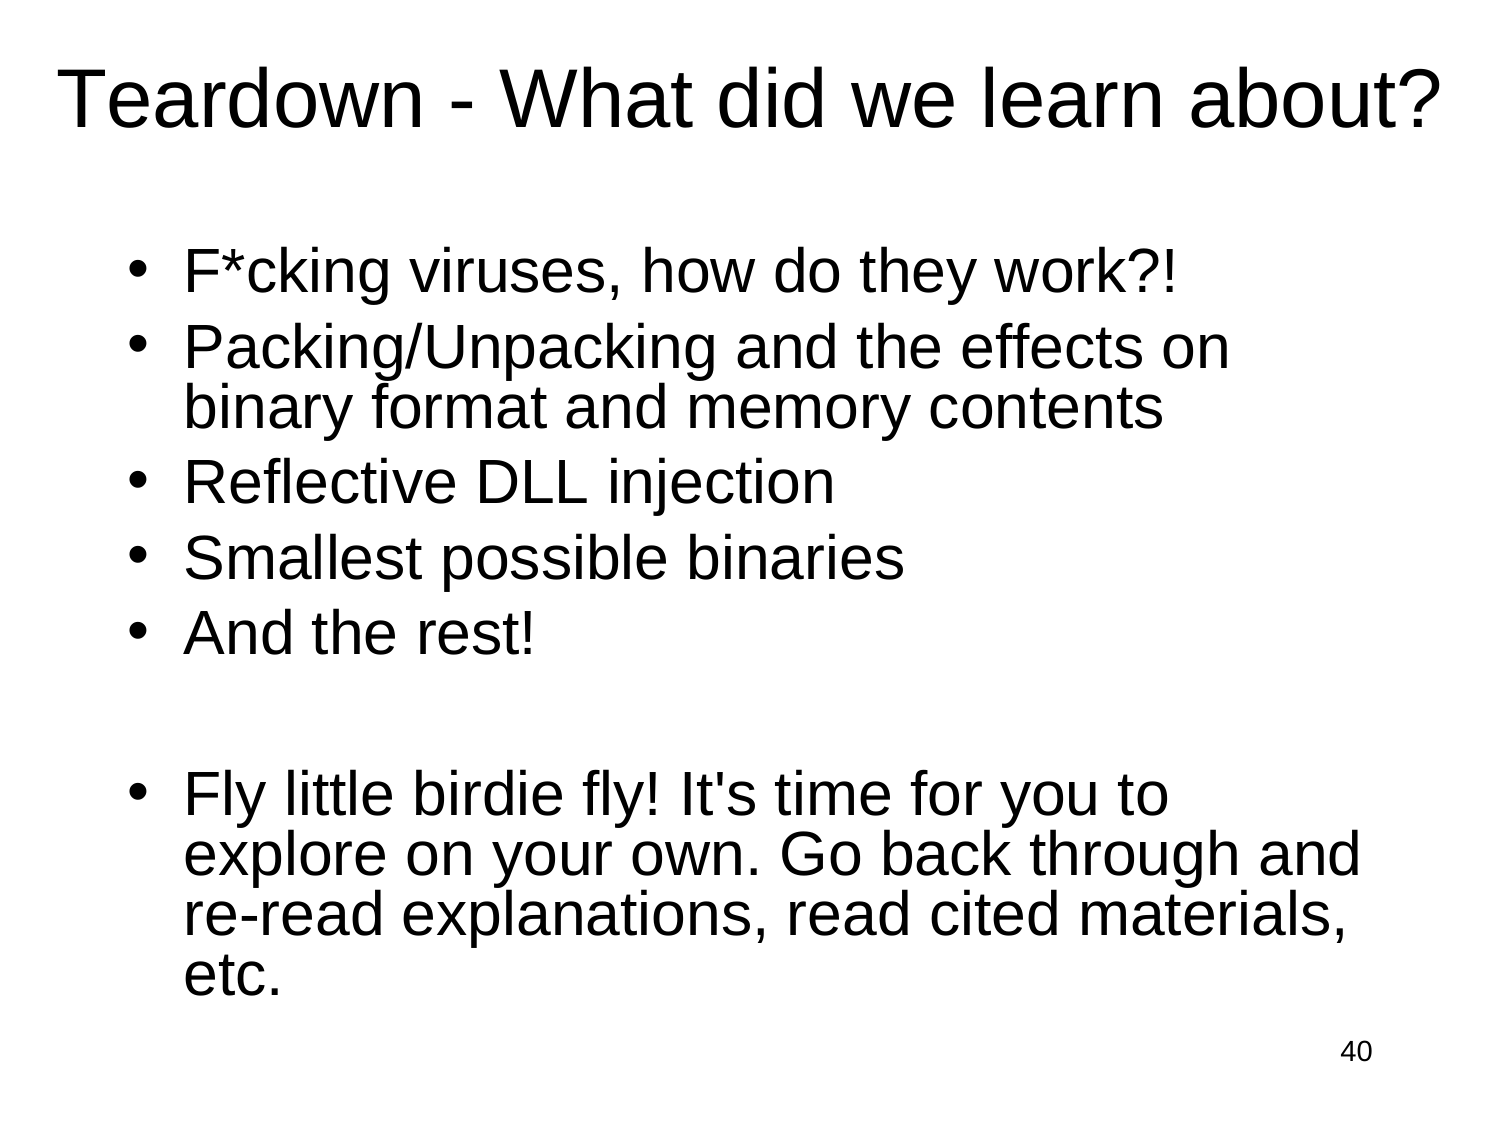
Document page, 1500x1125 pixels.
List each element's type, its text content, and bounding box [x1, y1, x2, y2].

list F*cking viruses, how do they work?! Packing/Unpacking and the effects on binary format and memory contents Reflective DLL injection Smallest possible binaries And the rest! Fly little birdie fly! It's time for you to explore on your own. Go back through and re-read explanations, read cited materials, etc. [112, 237, 1388, 1051]
title Teardown - What did we learn about? [0, 0, 1500, 188]
text_box <number> [1074, 1025, 1388, 1101]
